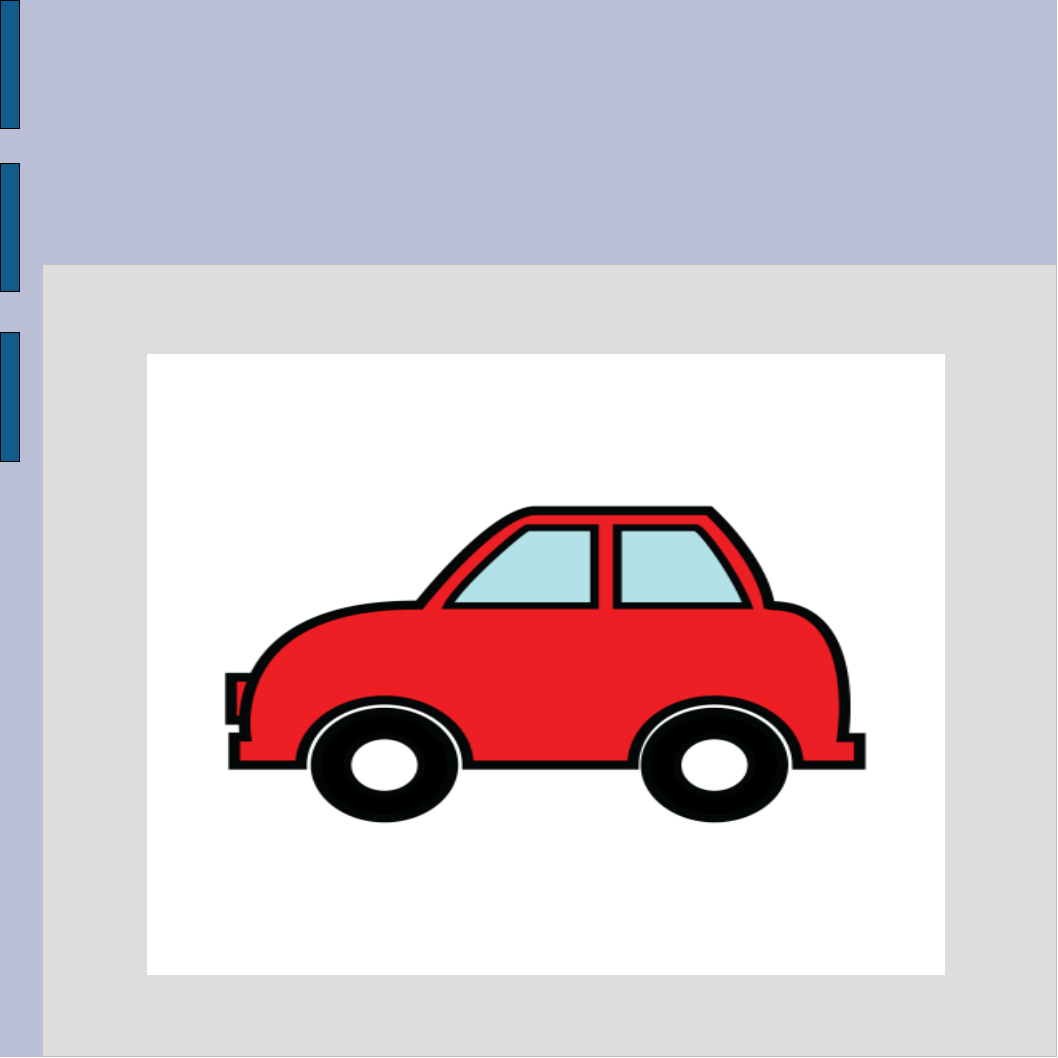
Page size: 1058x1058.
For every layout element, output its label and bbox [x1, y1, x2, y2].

picture [147, 354, 945, 975]
